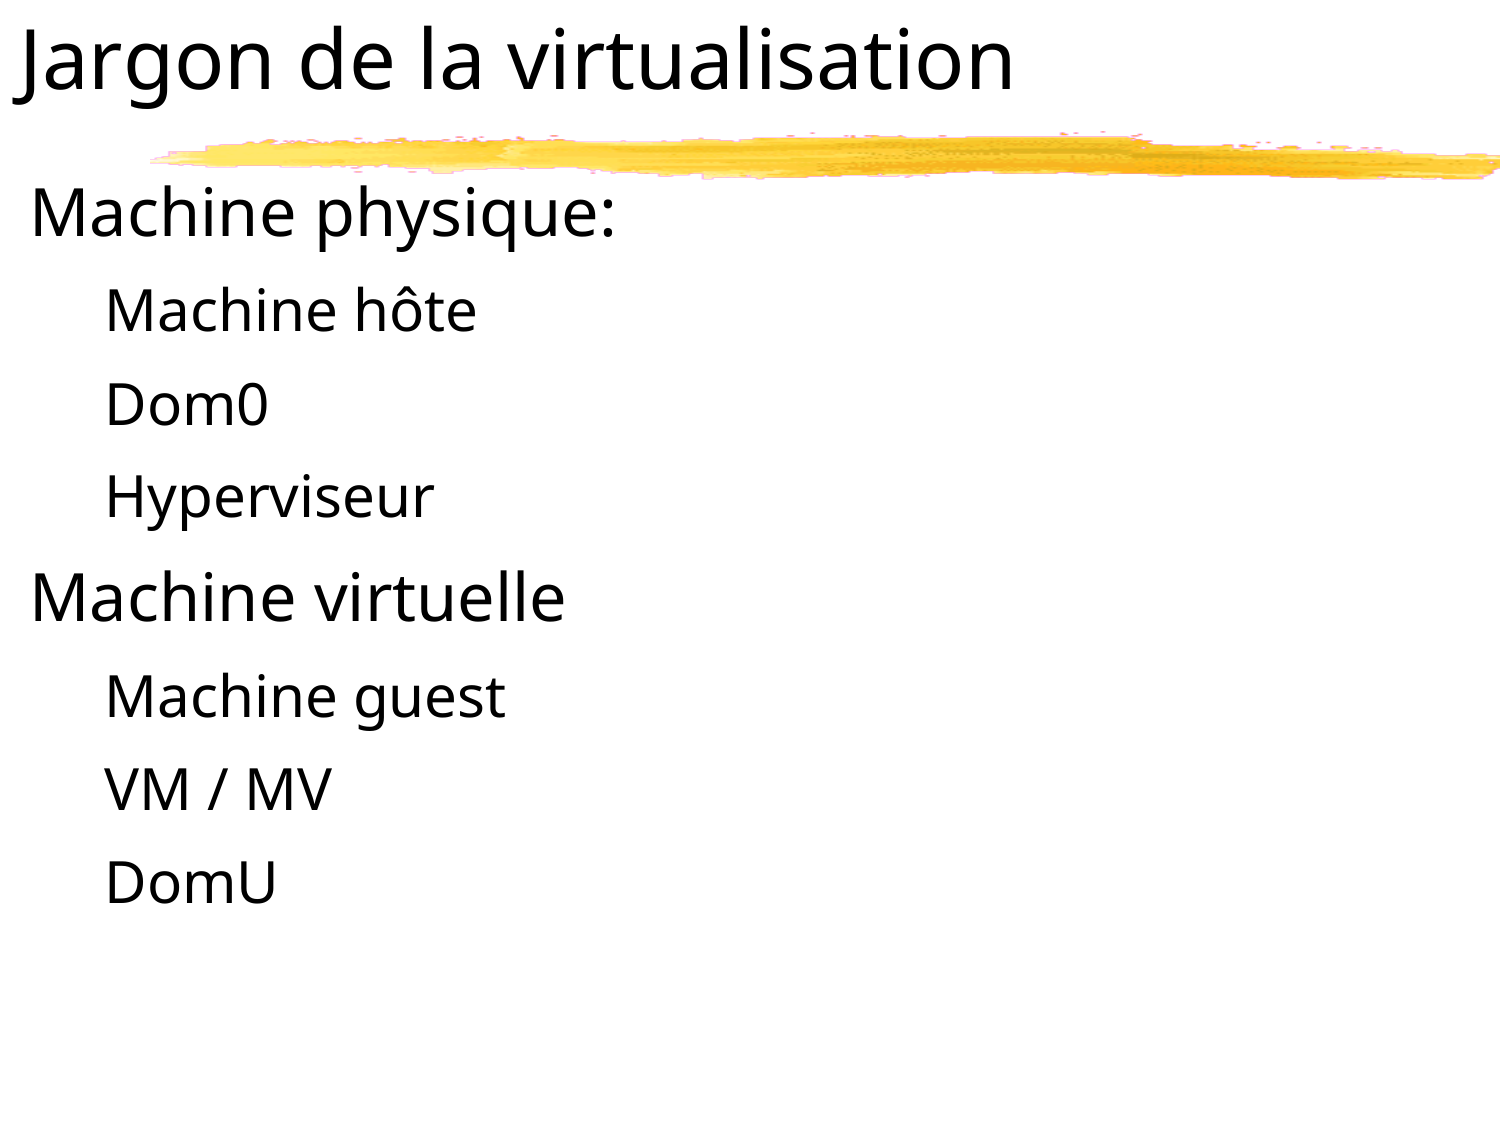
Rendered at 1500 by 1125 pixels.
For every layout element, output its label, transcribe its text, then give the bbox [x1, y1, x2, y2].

list Machine physique: Machine hôte Dom0 Hyperviseur Machine virtuelle Machine guest VM / MV DomU [29, 165, 1477, 1101]
picture [150, 126, 1500, 190]
title Jargon de la virtualisation [19, 1, 1295, 120]
